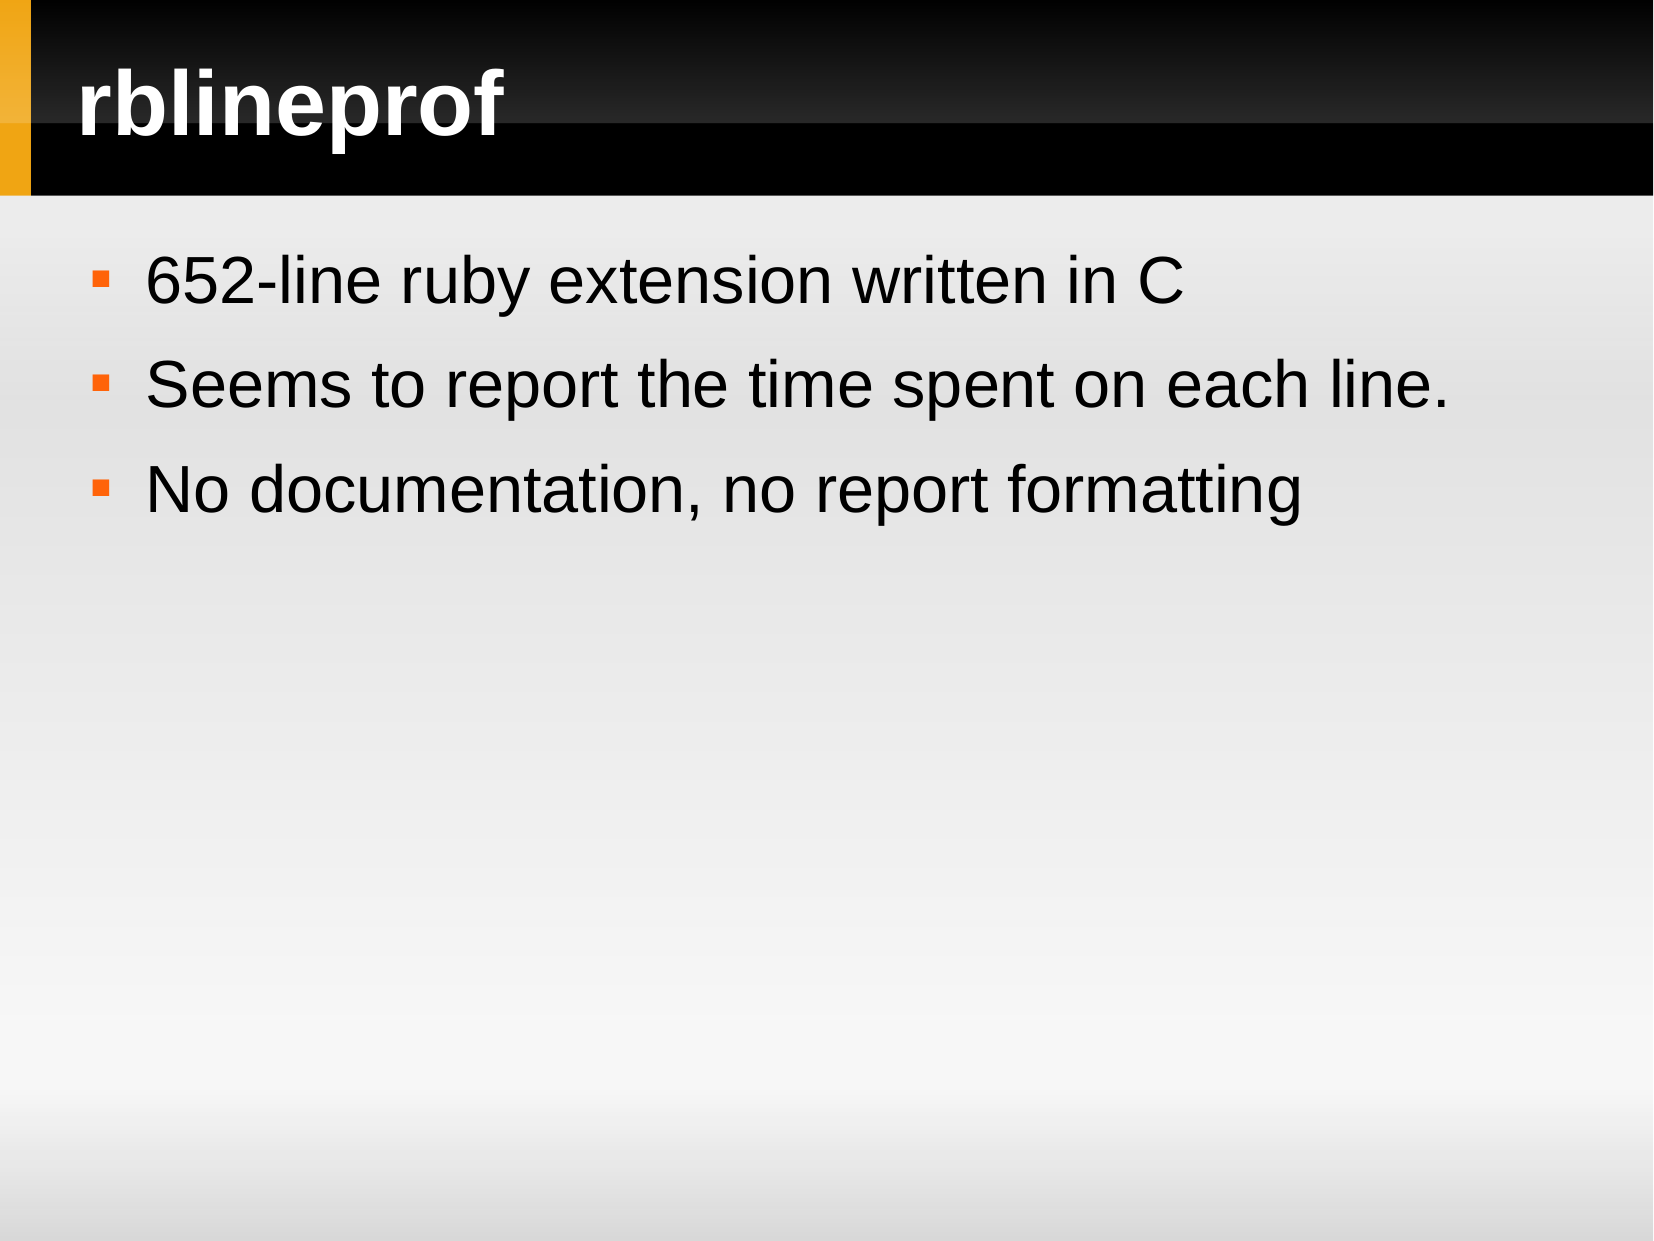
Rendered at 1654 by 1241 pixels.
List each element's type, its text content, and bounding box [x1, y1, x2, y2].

picture [0, 0, 1654, 1241]
list 652-line ruby extension written in C Seems to report the time spent on each line. No documentation, no report formatting [75, 243, 1563, 1162]
title rblineprof [76, 0, 1565, 208]
